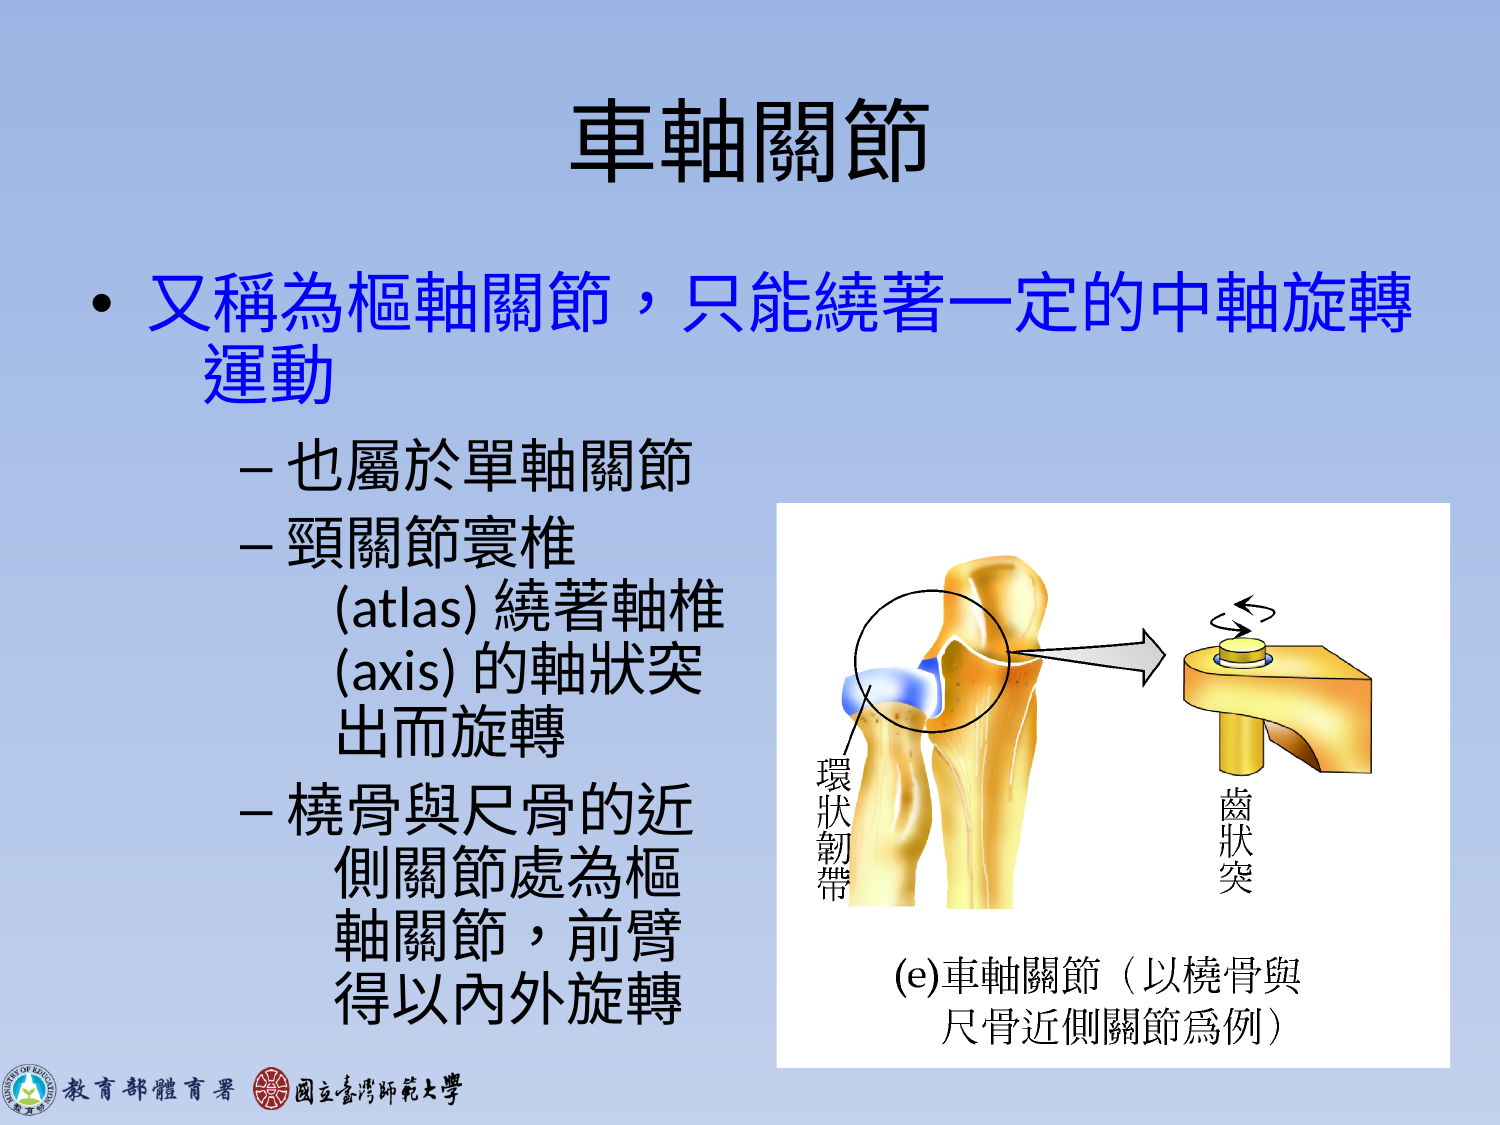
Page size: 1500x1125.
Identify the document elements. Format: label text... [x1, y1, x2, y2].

list 又稱為樞軸關節，只能繞著一定的中軸旋轉運動 [75, 262, 1450, 1005]
text_box 也屬於單軸關節 頸關節寰椎(atlas)繞著軸椎(axis)的軸狀突出而旋轉 橈骨與尺骨的近側關節處為樞軸關節，前臂得以內外旋轉 [75, 429, 747, 1125]
picture [776, 503, 1451, 1068]
title 車軸關節 [75, 45, 1426, 233]
